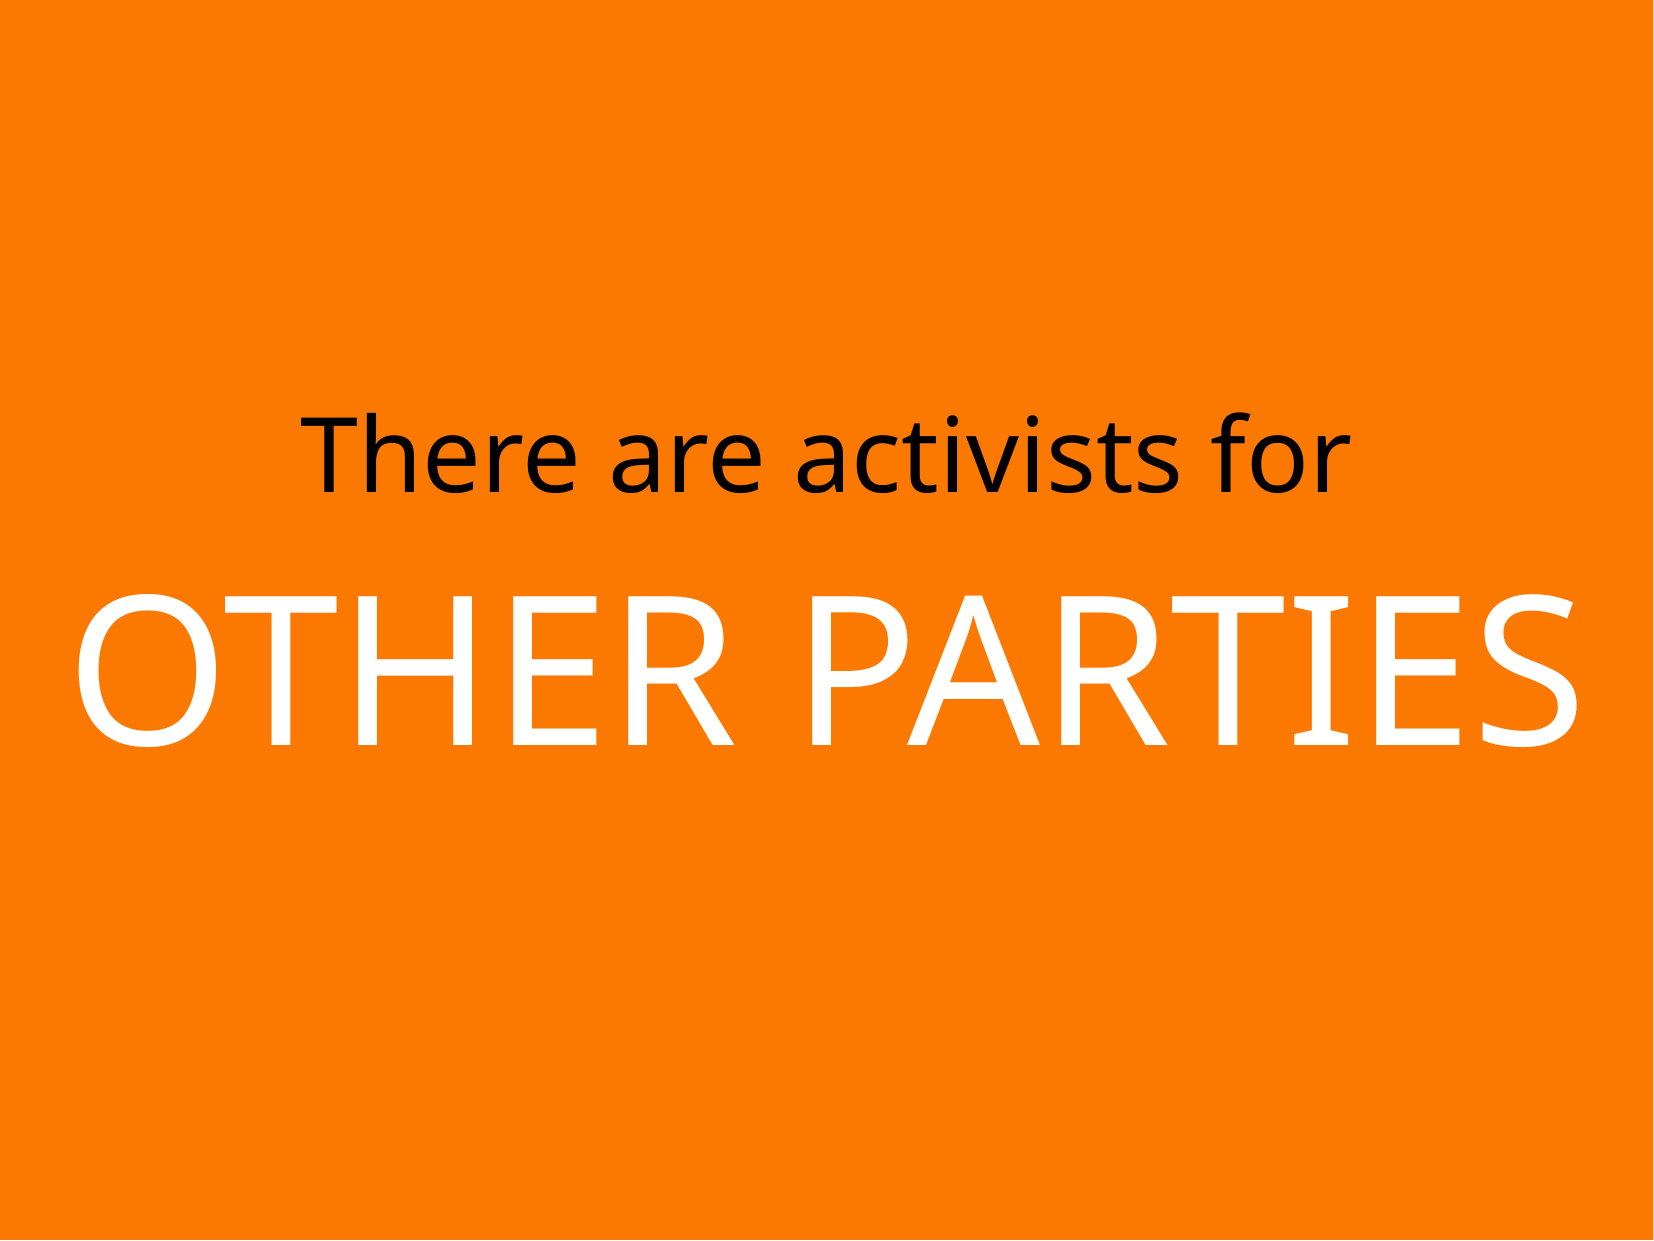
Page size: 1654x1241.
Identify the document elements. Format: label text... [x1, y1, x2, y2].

text_box There are activists for OTHER PARTIES [0, 374, 1654, 814]
